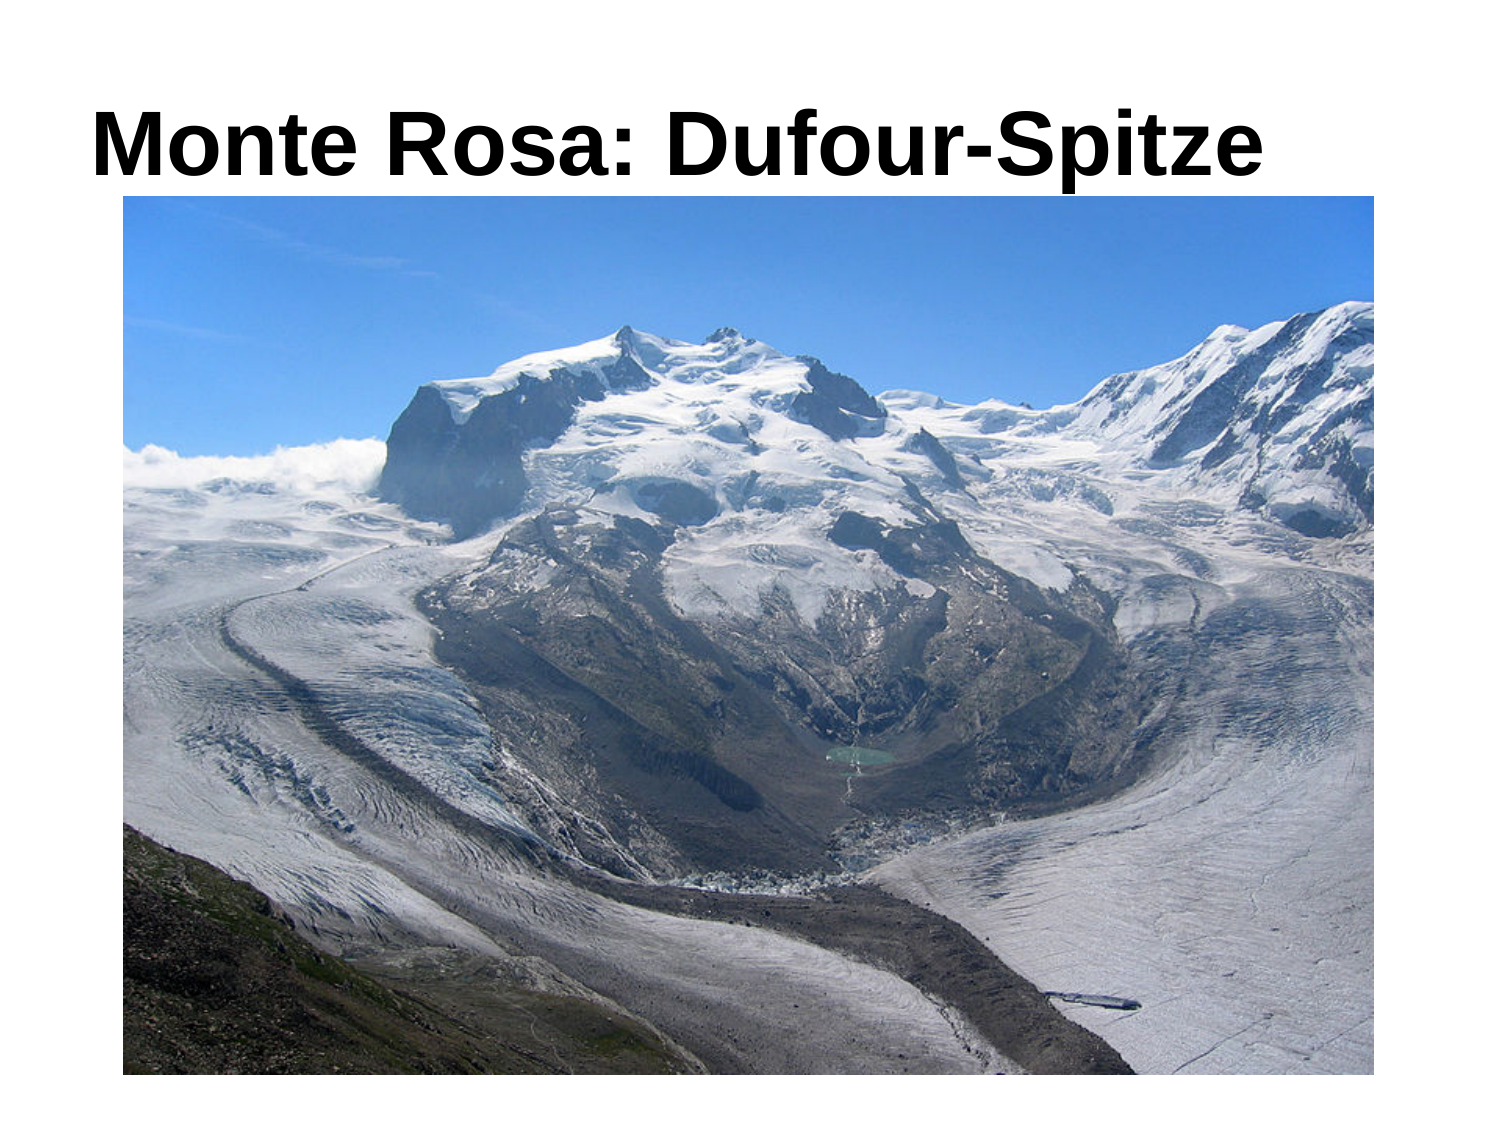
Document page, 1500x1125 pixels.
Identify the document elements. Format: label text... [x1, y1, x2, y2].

picture [123, 233, 1374, 1075]
title Monte Rosa: Dufour-Spitze [75, 45, 1426, 233]
